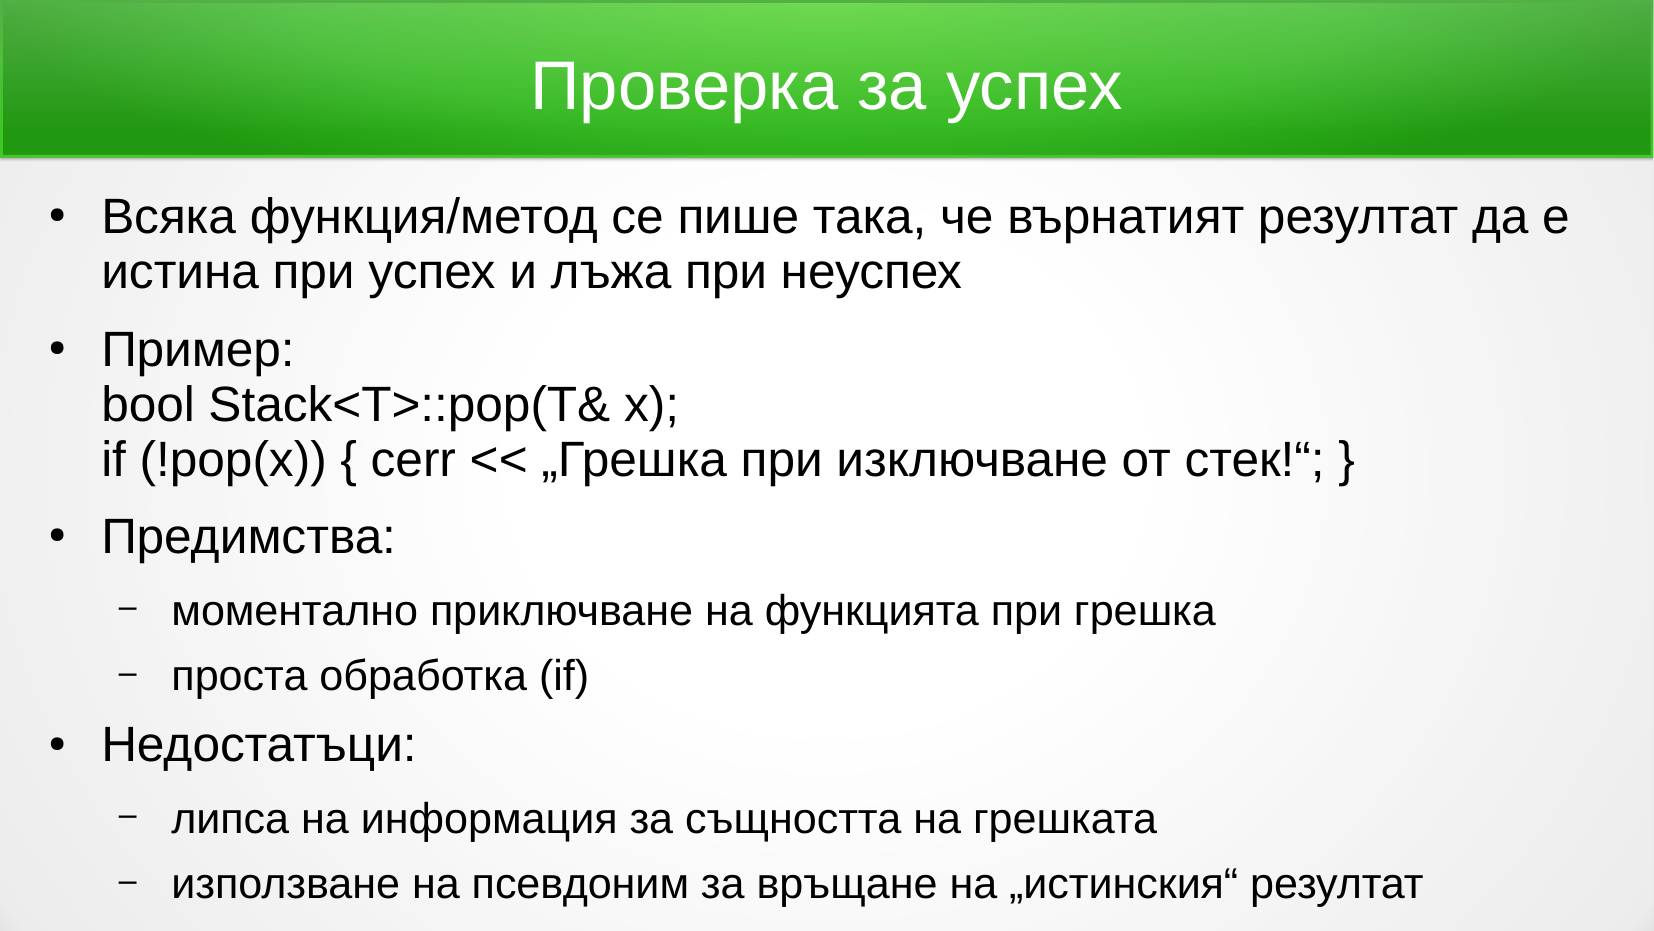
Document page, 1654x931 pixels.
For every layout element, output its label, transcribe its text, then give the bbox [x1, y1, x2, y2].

list Всяка функция/метод се пише така, че върнатият резултат да е истина при успех и лъжа при неуспех Пример: bool Stack<T>::pop(T& x); if (!pop(x)) { cerr << „Грешка при изключване от стек!“; } Предимства: моментално приключване на функцията при грешка проста обработка (if) Недостатъци: липса на информация за същността на грешката използване на псевдоним за връщане на „истинския“ резултат [31, 188, 1619, 910]
title Проверка за успех [82, 37, 1571, 135]
